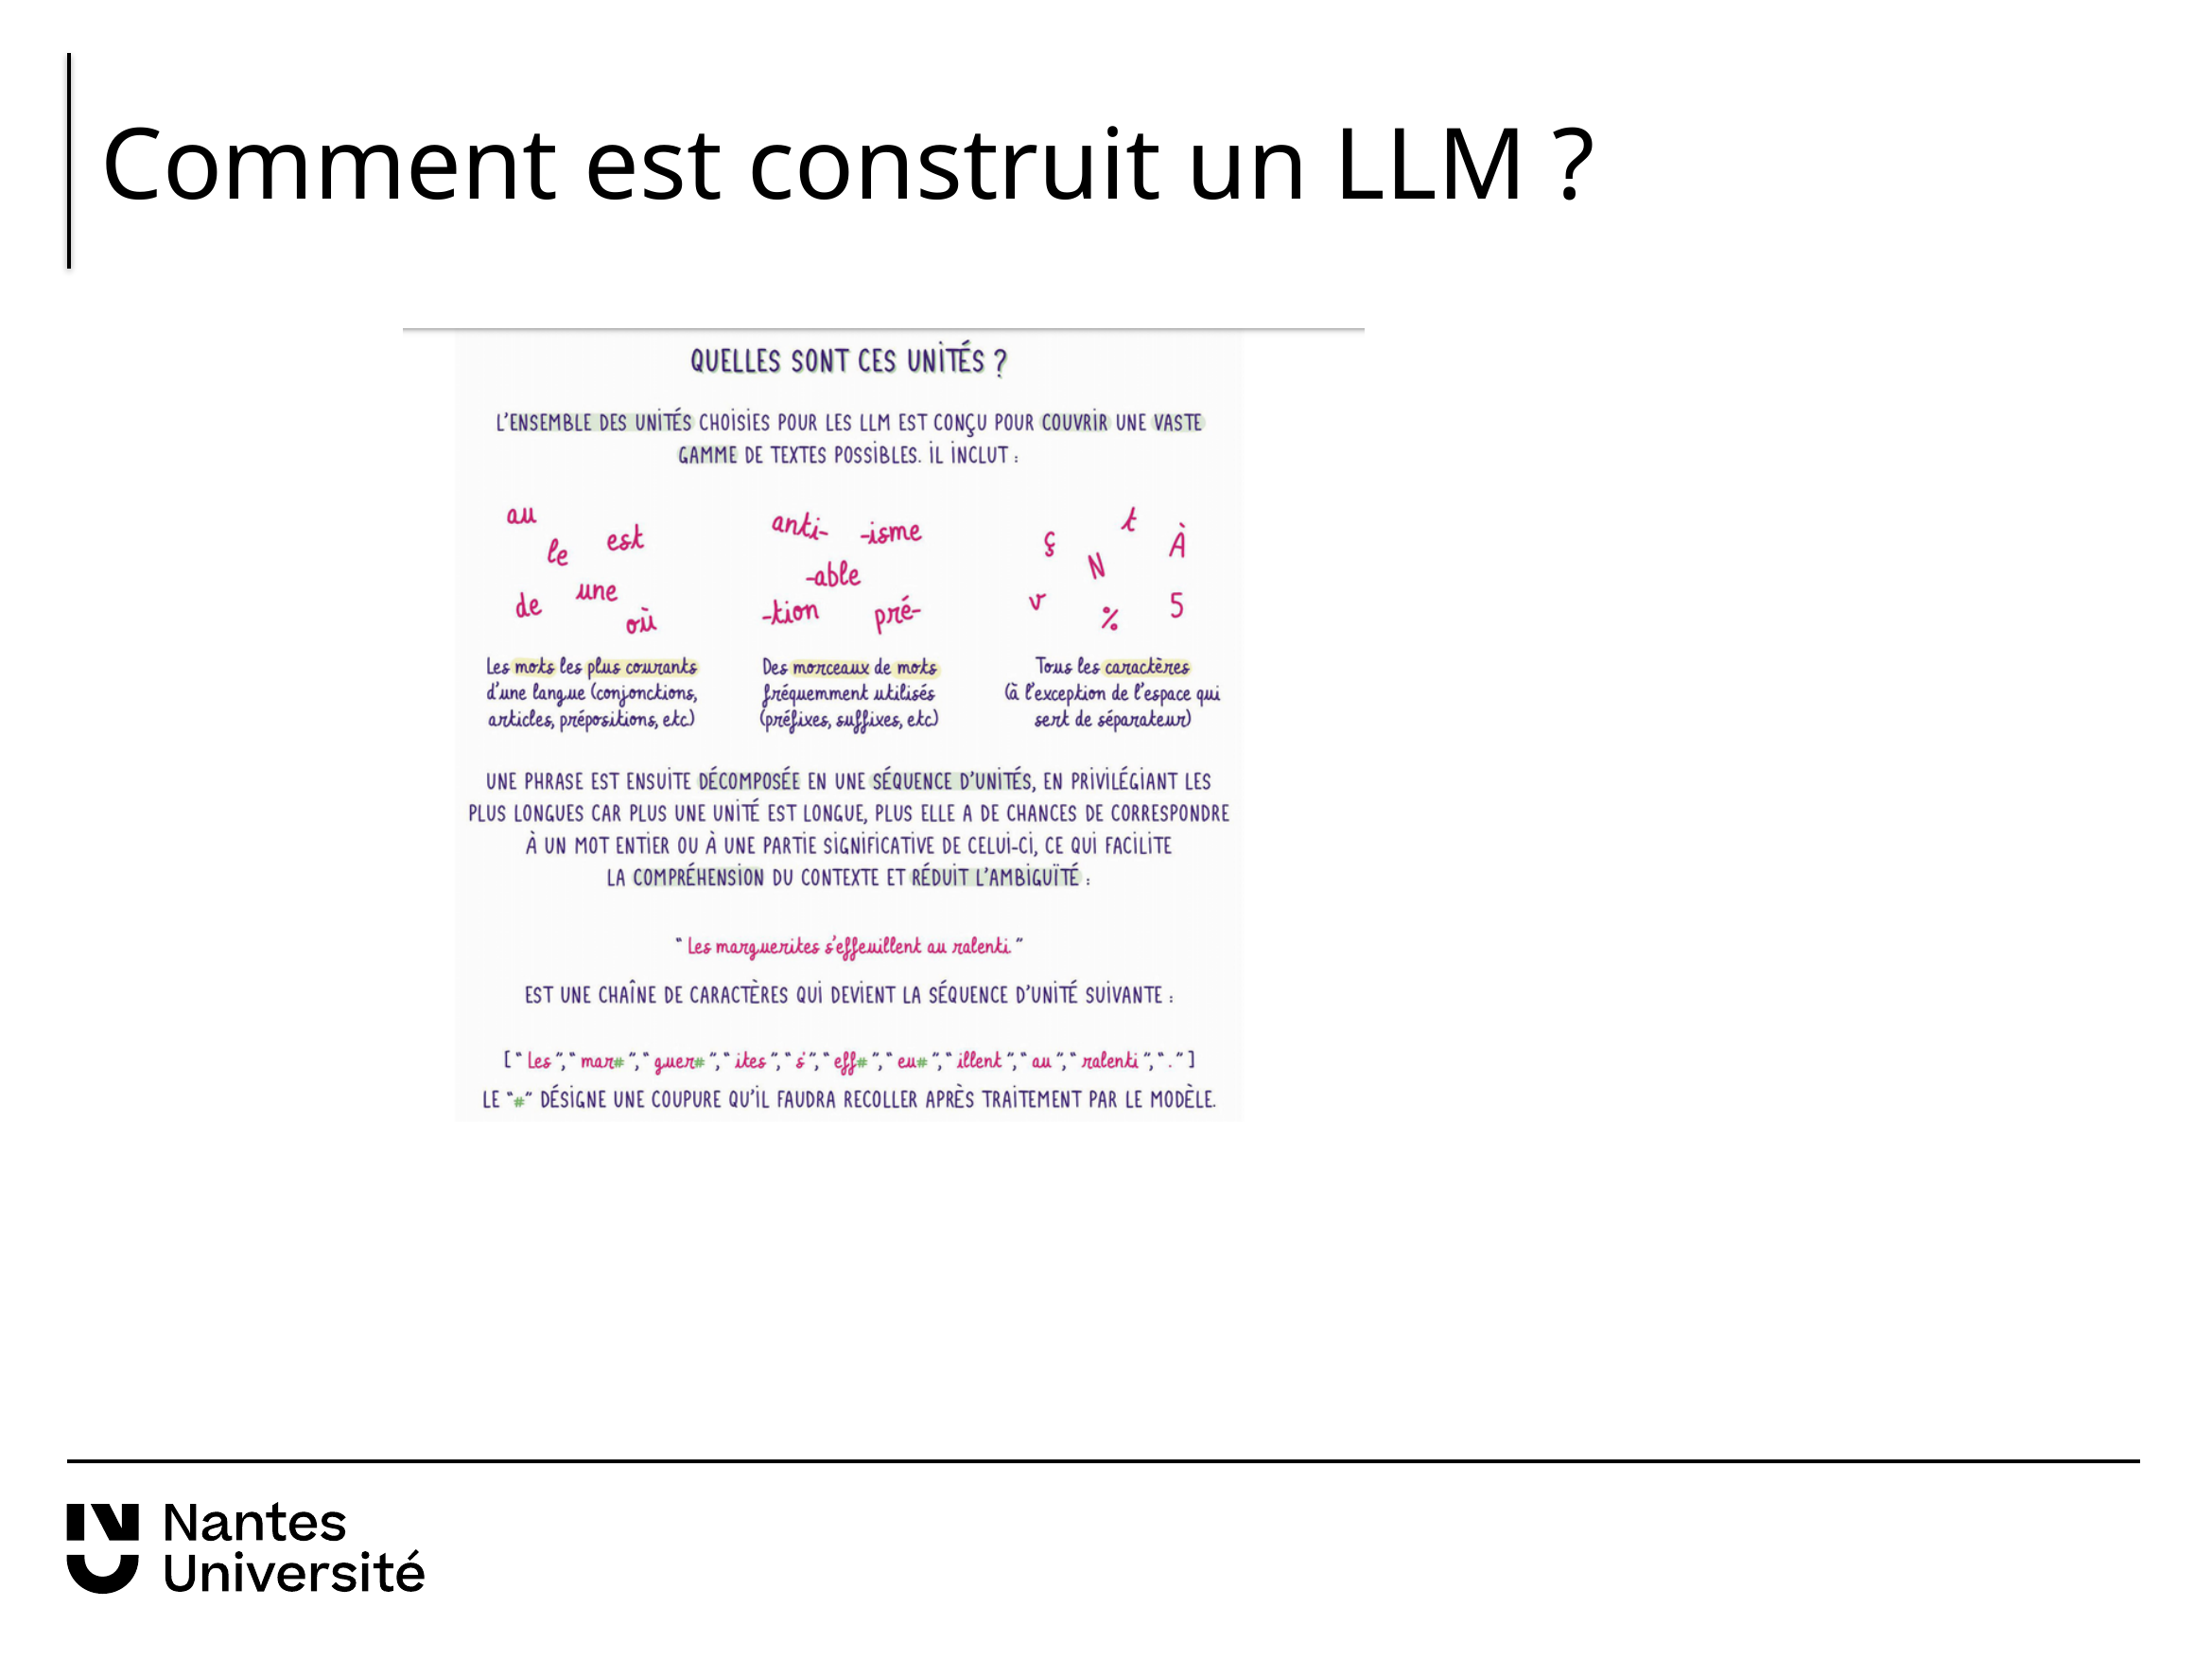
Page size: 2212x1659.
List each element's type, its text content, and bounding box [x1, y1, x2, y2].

picture [403, 328, 1365, 1122]
title Comment est construit un LLM ? [100, 92, 2023, 229]
